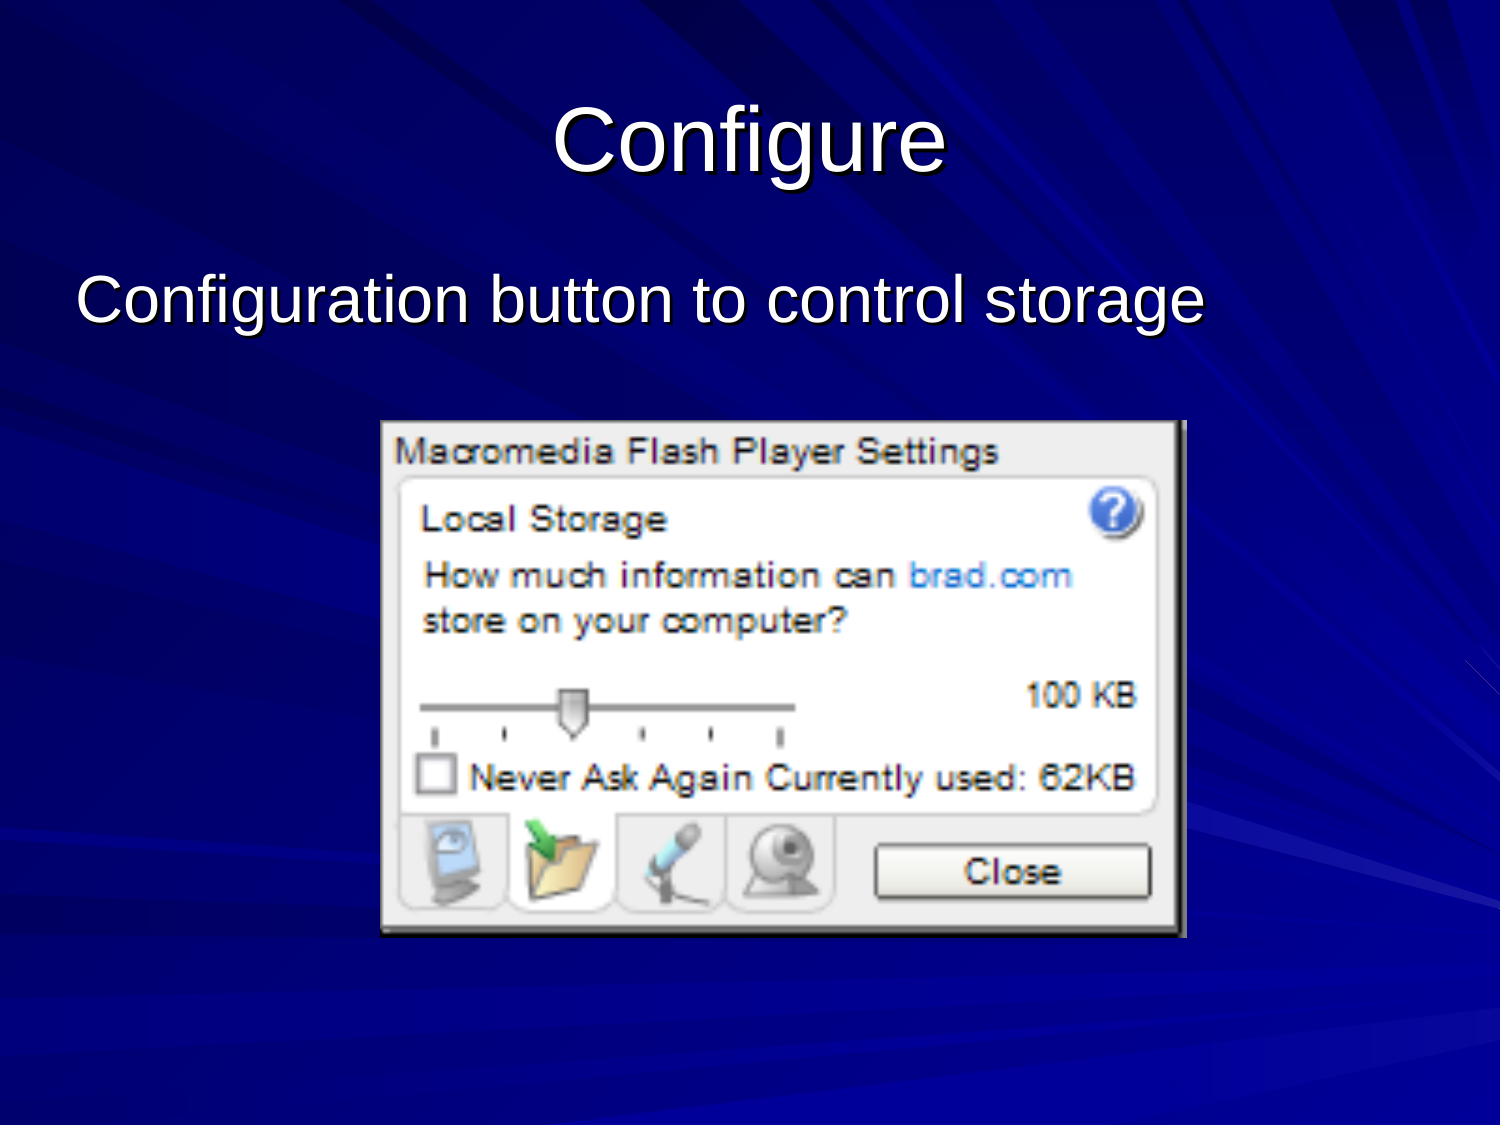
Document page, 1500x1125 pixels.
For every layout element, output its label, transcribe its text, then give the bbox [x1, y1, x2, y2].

title Configure [75, 52, 1426, 226]
picture [380, 420, 1187, 938]
list Configuration button to control storage [75, 262, 1426, 991]
